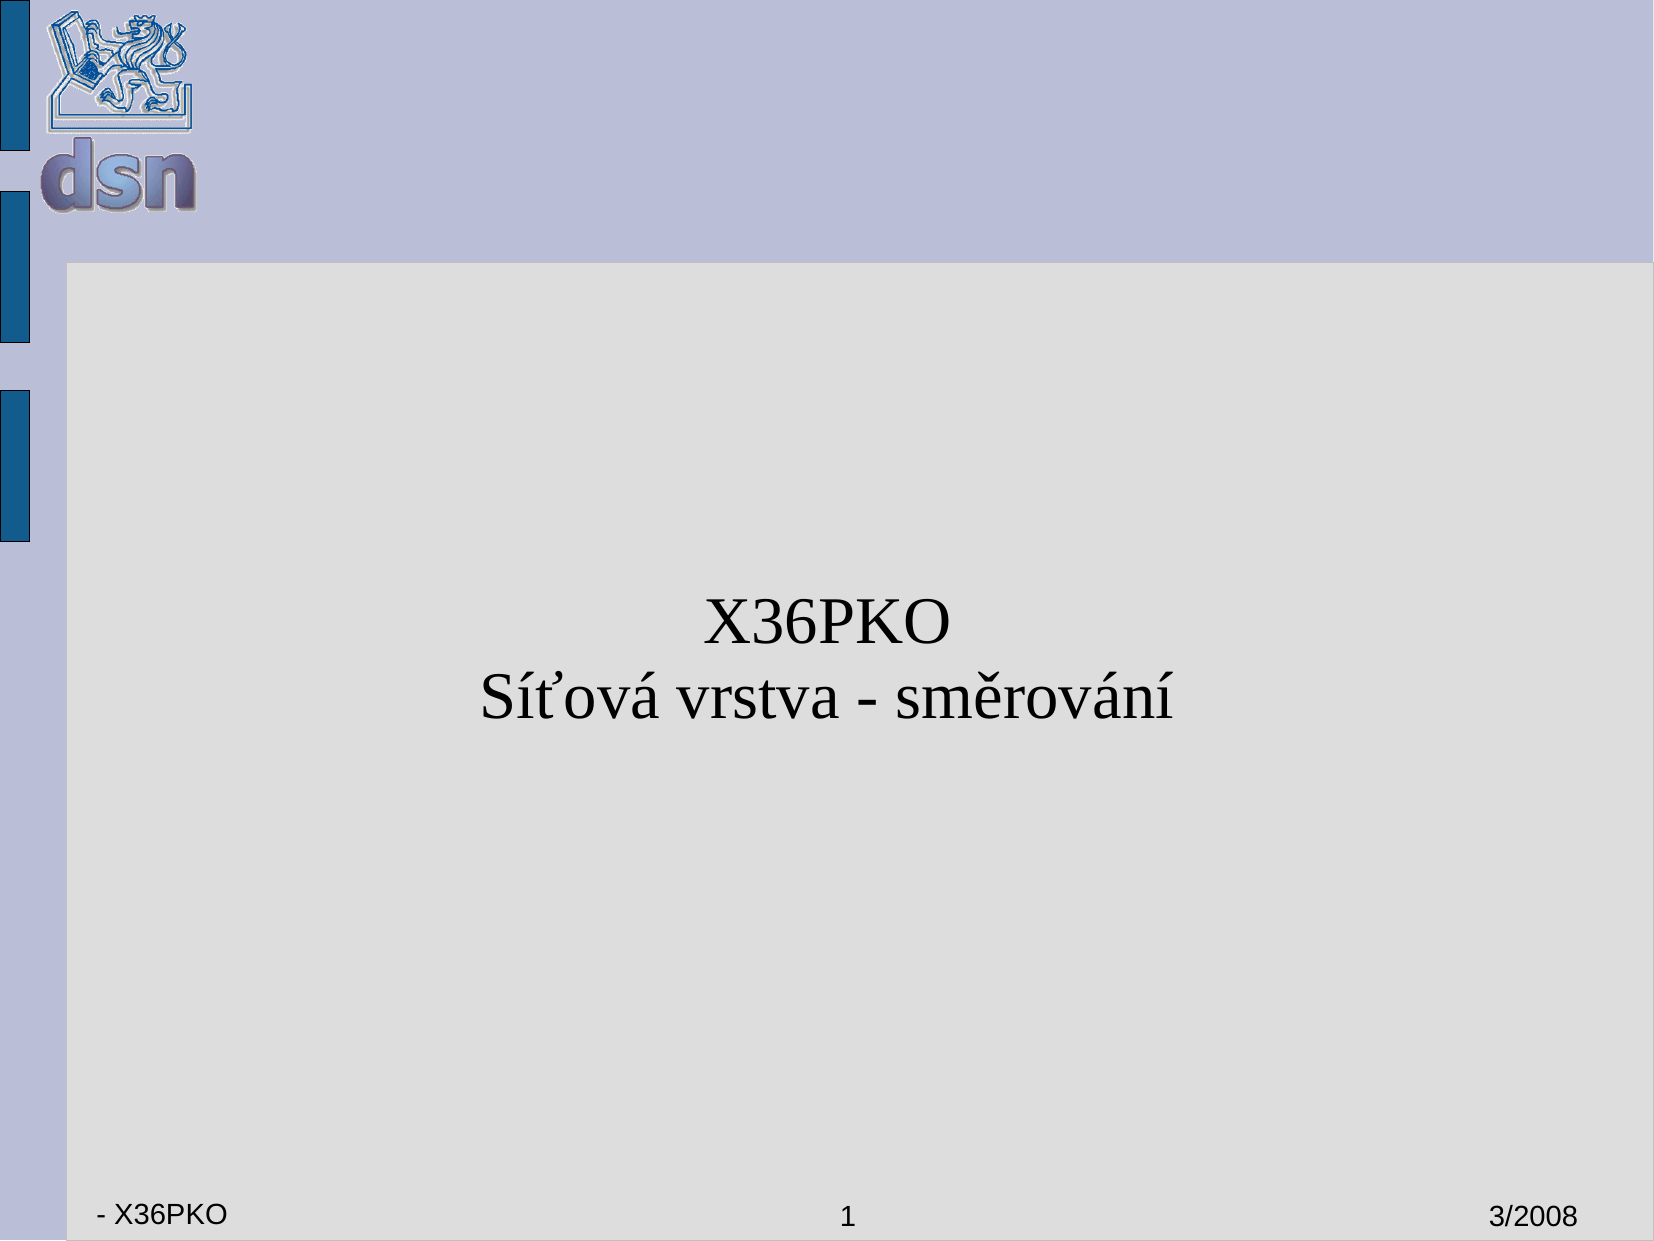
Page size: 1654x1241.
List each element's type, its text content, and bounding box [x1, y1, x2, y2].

picture [10, 10, 223, 230]
subtitle X36PKO Síťová vrstva - směrování [121, 245, 1534, 1073]
